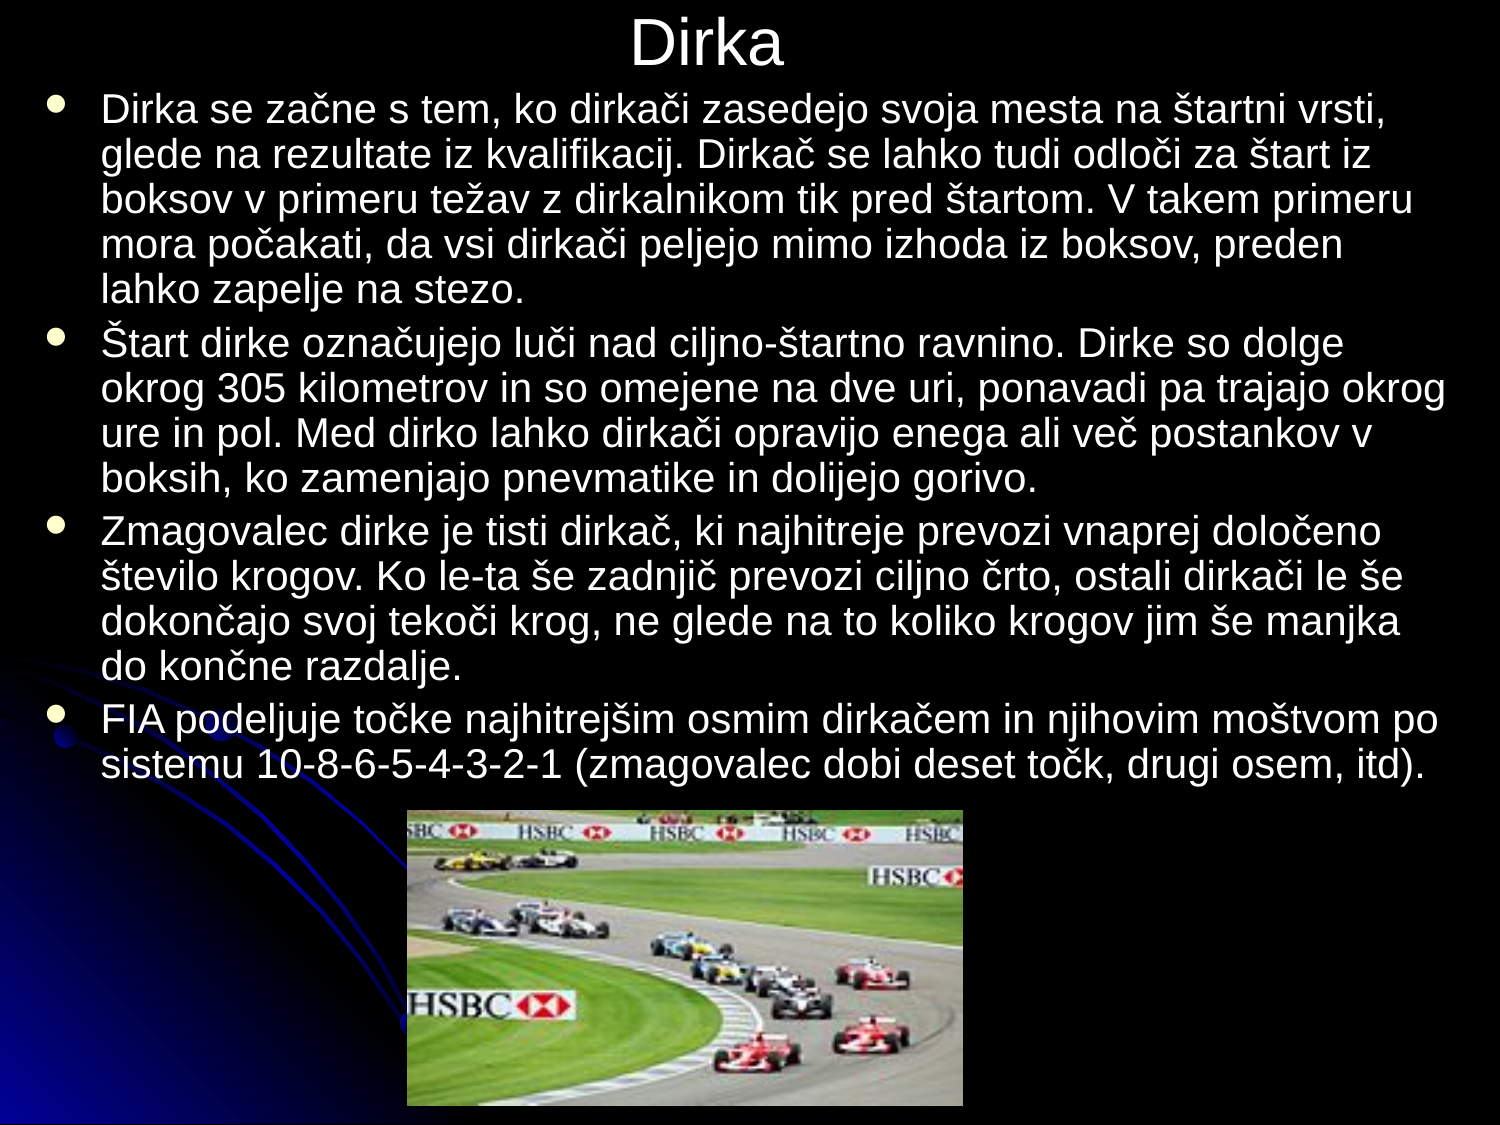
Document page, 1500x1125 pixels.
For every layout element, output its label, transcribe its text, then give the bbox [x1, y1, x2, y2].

list Dirka Dirka se začne s tem, ko dirkači zasedejo svoja mesta na štartni vrsti, glede na rezultate iz kvalifikacij. Dirkač se lahko tudi odloči za štart iz boksov v primeru težav z dirkalnikom tik pred štartom. V takem primeru mora počakati, da vsi dirkači peljejo mimo izhoda iz boksov, preden lahko zapelje na stezo. Štart dirke označujejo luči nad ciljno-štartno ravnino. Dirke so dolge okrog 305 kilometrov in so omejene na dve uri, ponavadi pa trajajo okrog ure in pol. Med dirko lahko dirkači opravijo enega ali več postankov v boksih, ko zamenjajo pnevmatike in dolijejo gorivo. Zmagovalec dirke je tisti dirkač, ki najhitreje prevozi vnaprej določeno število krogov. Ko le-ta še zadnjič prevozi ciljno črto, ostali dirkači le še dokončajo svoj tekoči krog, ne glede na to koliko krogov jim še manjka do končne razdalje. FIA podeljuje točke najhitrejšim osmim dirkačem in njihovim moštvom po sistemu 10-8-6-5-4-3-2-1 (zmagovalec dobi deset točk, drugi osem, itd). [29, 0, 1471, 1075]
picture [407, 810, 963, 1106]
